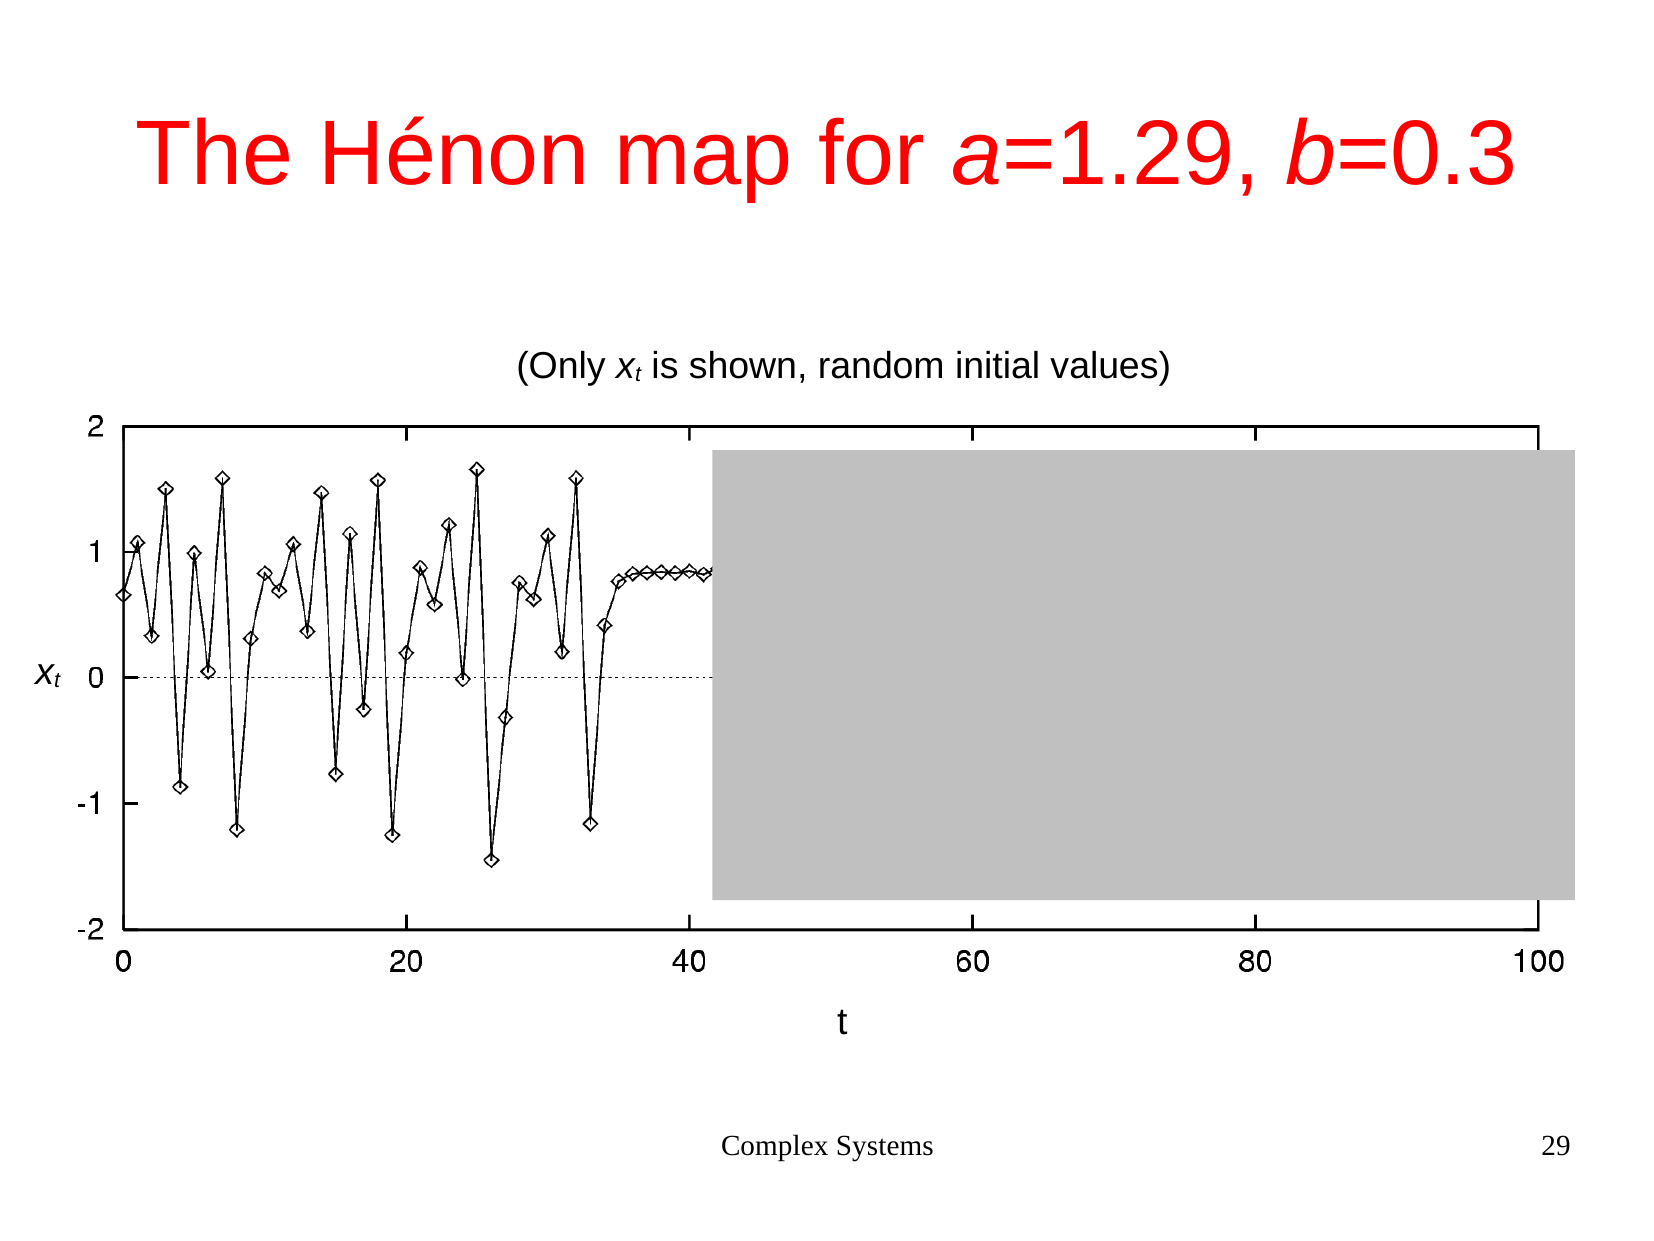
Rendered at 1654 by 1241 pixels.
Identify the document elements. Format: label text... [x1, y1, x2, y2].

text_box xt [20, 643, 76, 713]
title The Hénon map for a=1.29, b=0.3 [82, 49, 1571, 257]
text_box [712, 450, 1575, 901]
picture [75, 412, 1613, 1007]
text_box (Only xt is shown, random initial values) [487, 337, 1201, 407]
text_box t [822, 993, 863, 1051]
